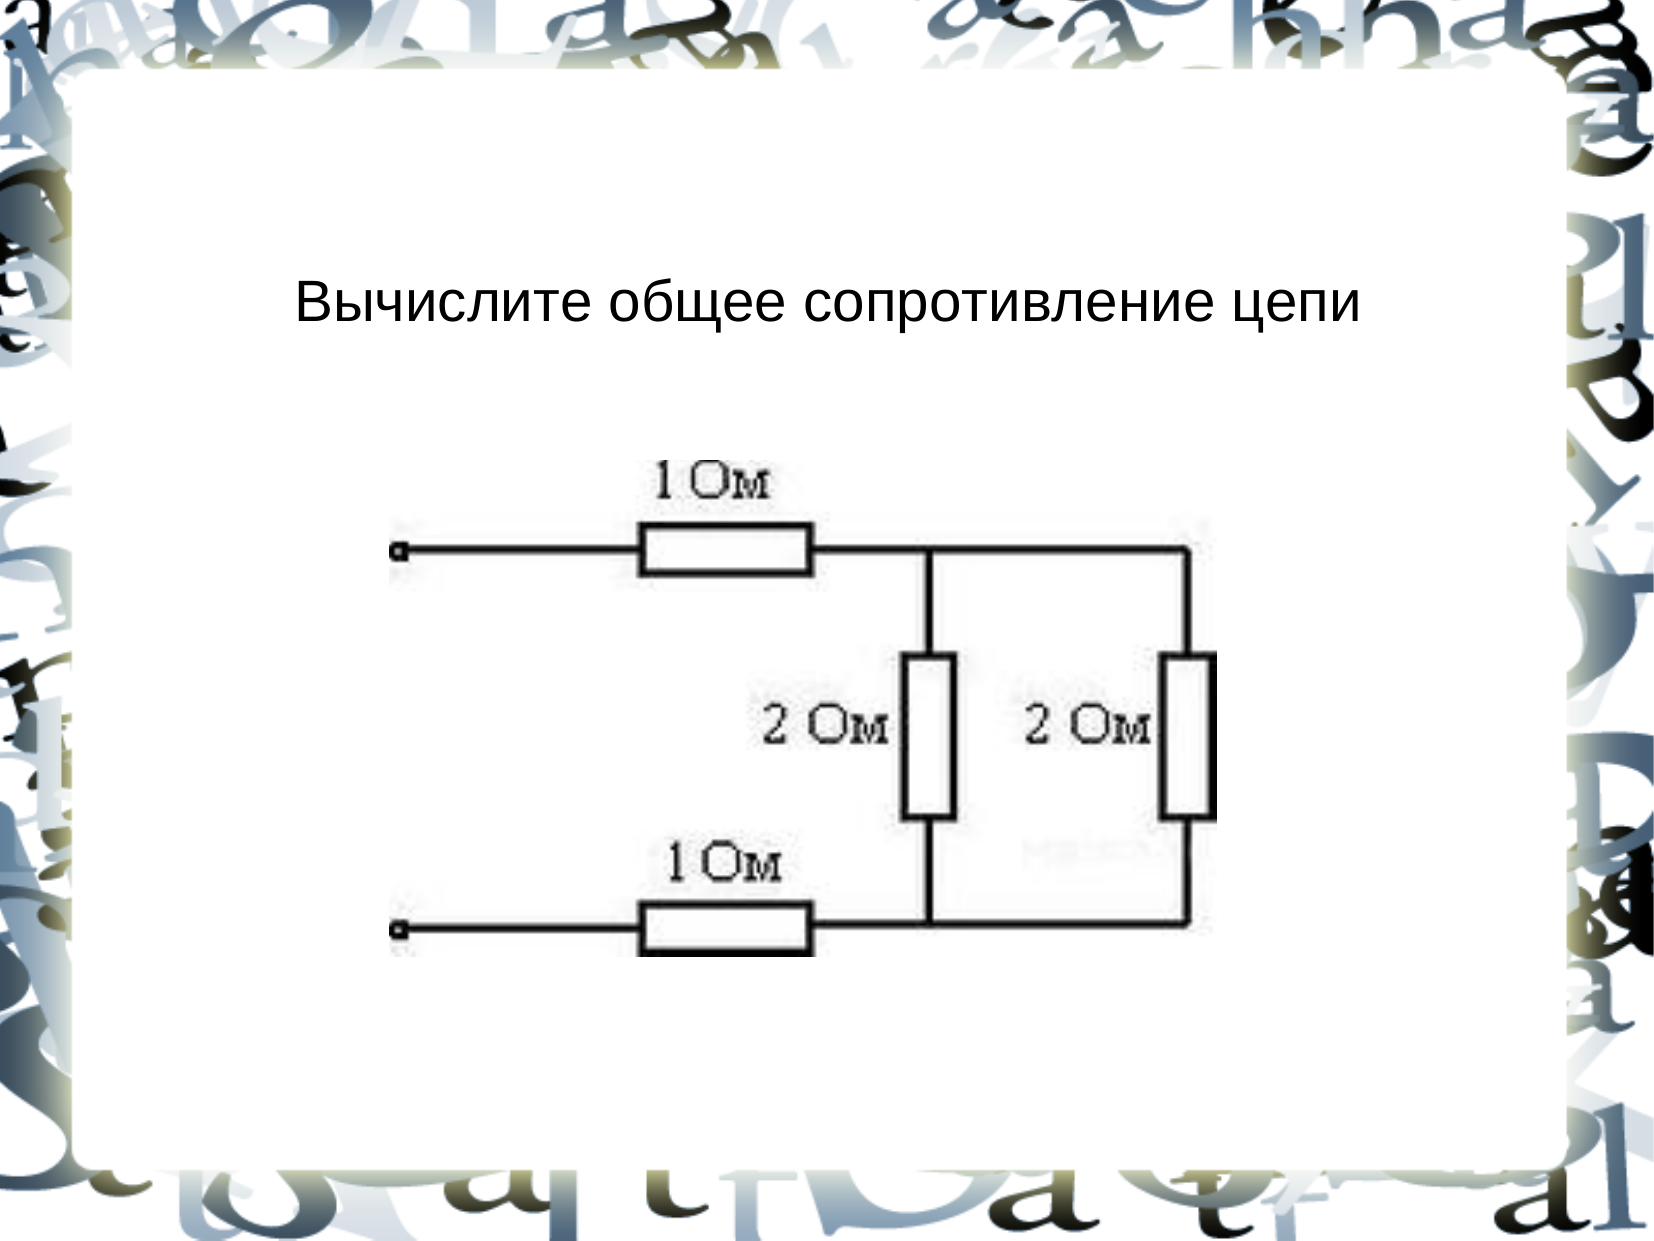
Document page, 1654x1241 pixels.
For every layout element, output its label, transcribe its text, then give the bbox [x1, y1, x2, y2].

text_box Вычислите общее сопротивление цепи [279, 141, 1378, 461]
picture [0, 0, 1654, 1241]
